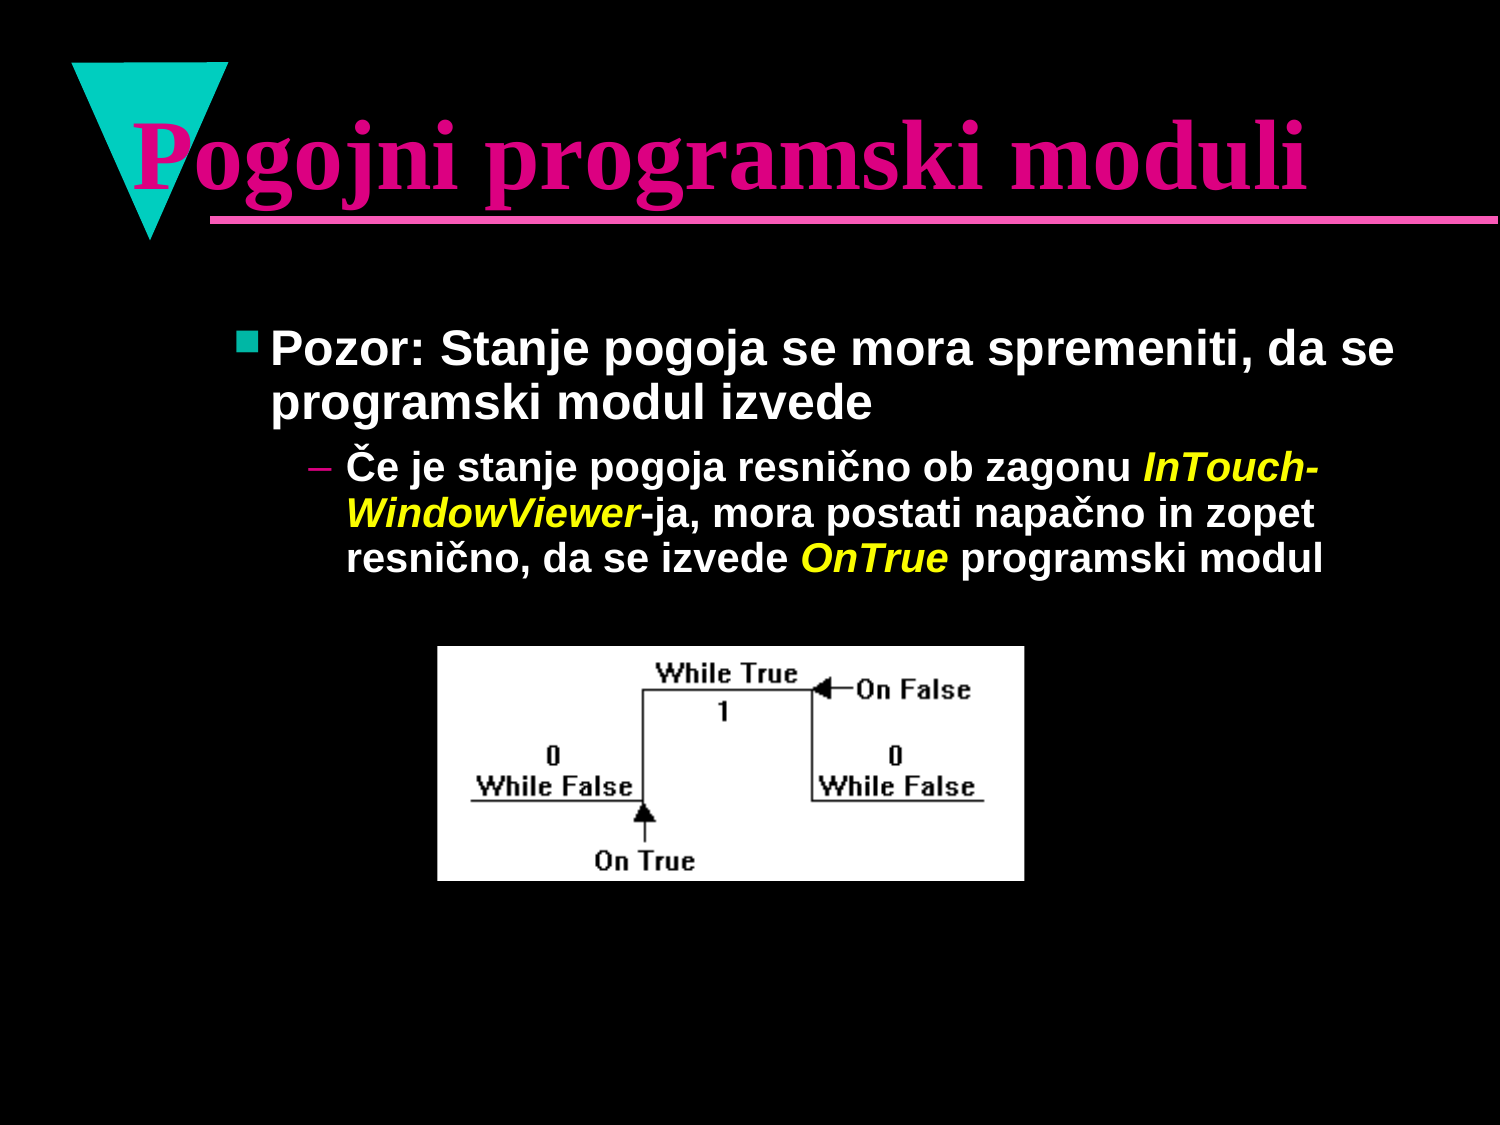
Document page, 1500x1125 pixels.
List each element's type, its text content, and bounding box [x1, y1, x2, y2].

list Pozor: Stanje pogoja se mora spremeniti, da se programski modul izvede Če je stanje pogoja resnično ob zagonu InTouch-WindowViewer-ja, mora postati napačno in zopet resnično, da se izvede OnTrue programski modul [143, 314, 1500, 990]
title Pogojni programski moduli [117, 63, 1500, 251]
chart [437, 646, 1026, 882]
